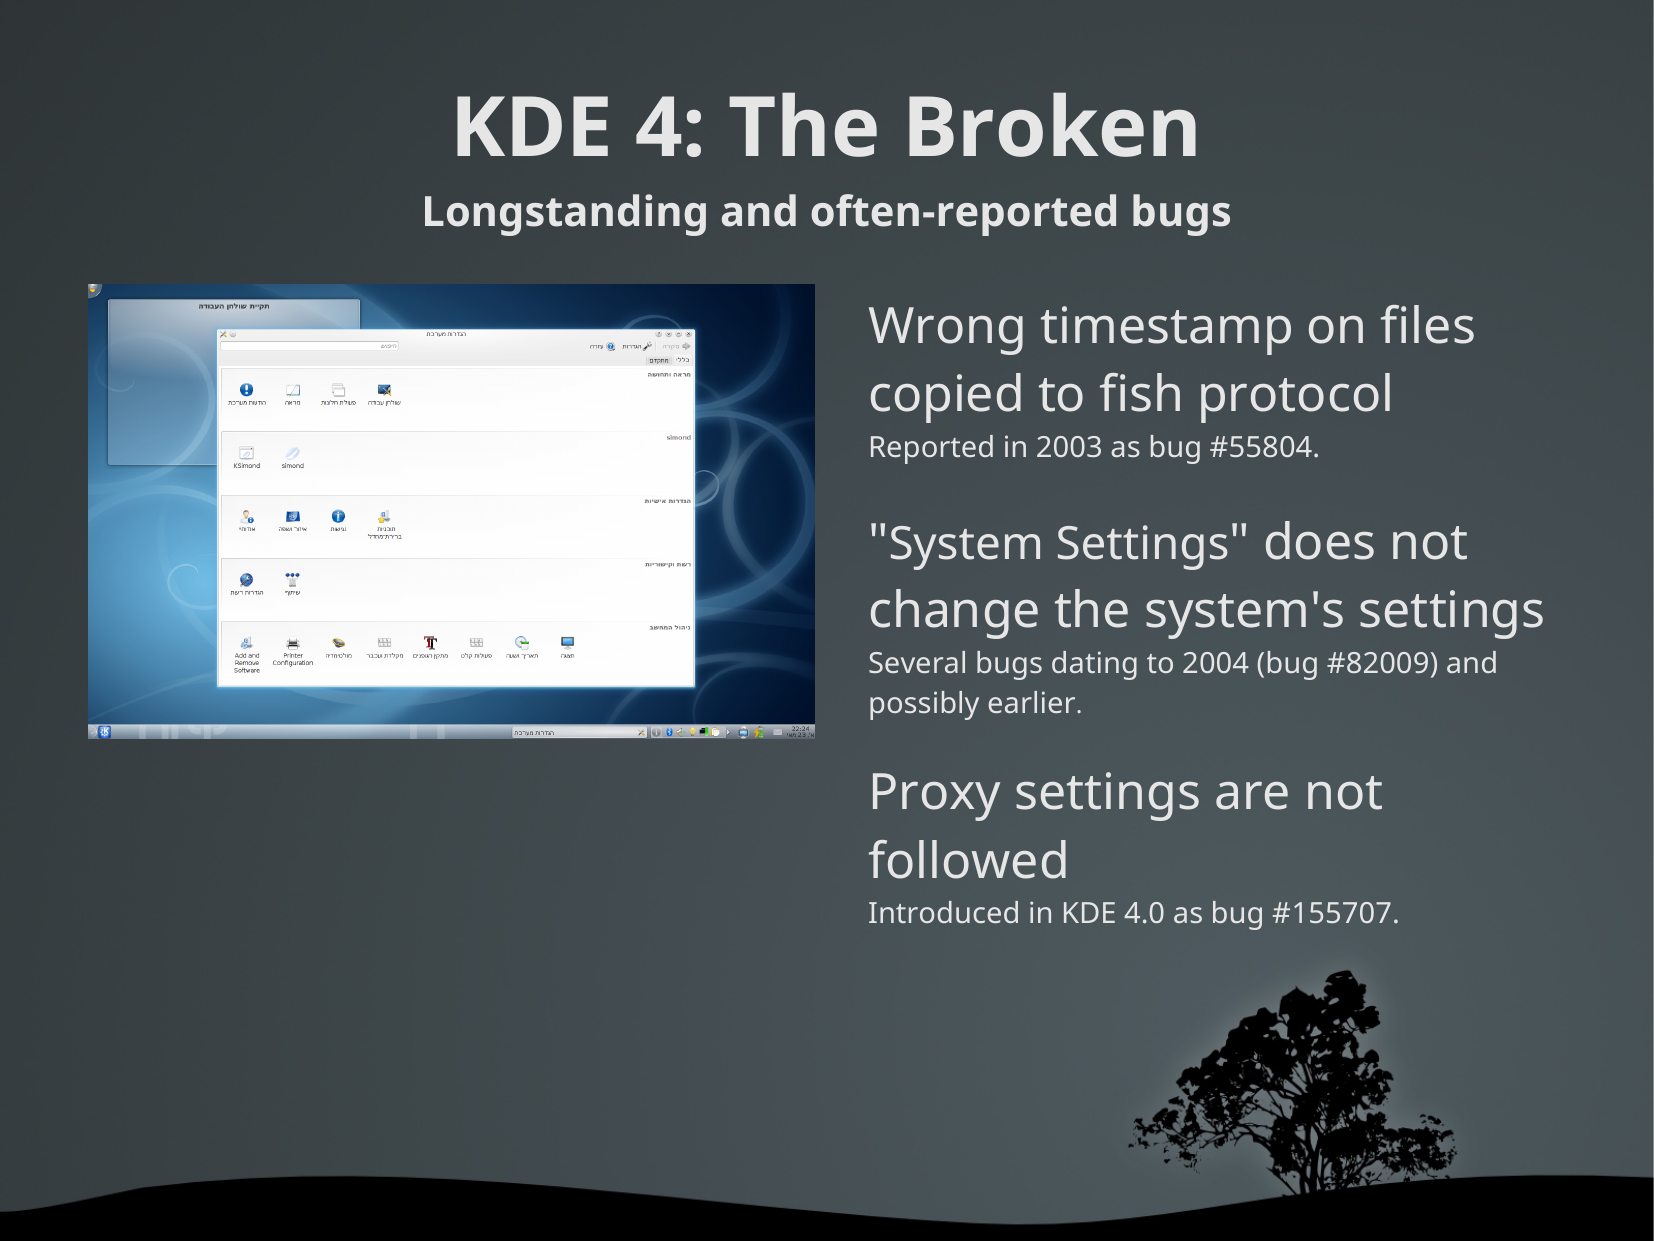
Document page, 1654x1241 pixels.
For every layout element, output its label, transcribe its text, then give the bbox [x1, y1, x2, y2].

title KDE 4: The Broken Longstanding and often-reported bugs [82, 49, 1571, 257]
list Wrong timestamp on files copied to fish protocol Reported in 2003 as bug #55804. "System Settings" does not change the system's settings Several bugs dating to 2004 (bug #82009) and possibly earlier. Proxy settings are not followed Introduced in KDE 4.0 as bug #155707. [797, 290, 1595, 1094]
picture [0, 0, 1654, 1241]
